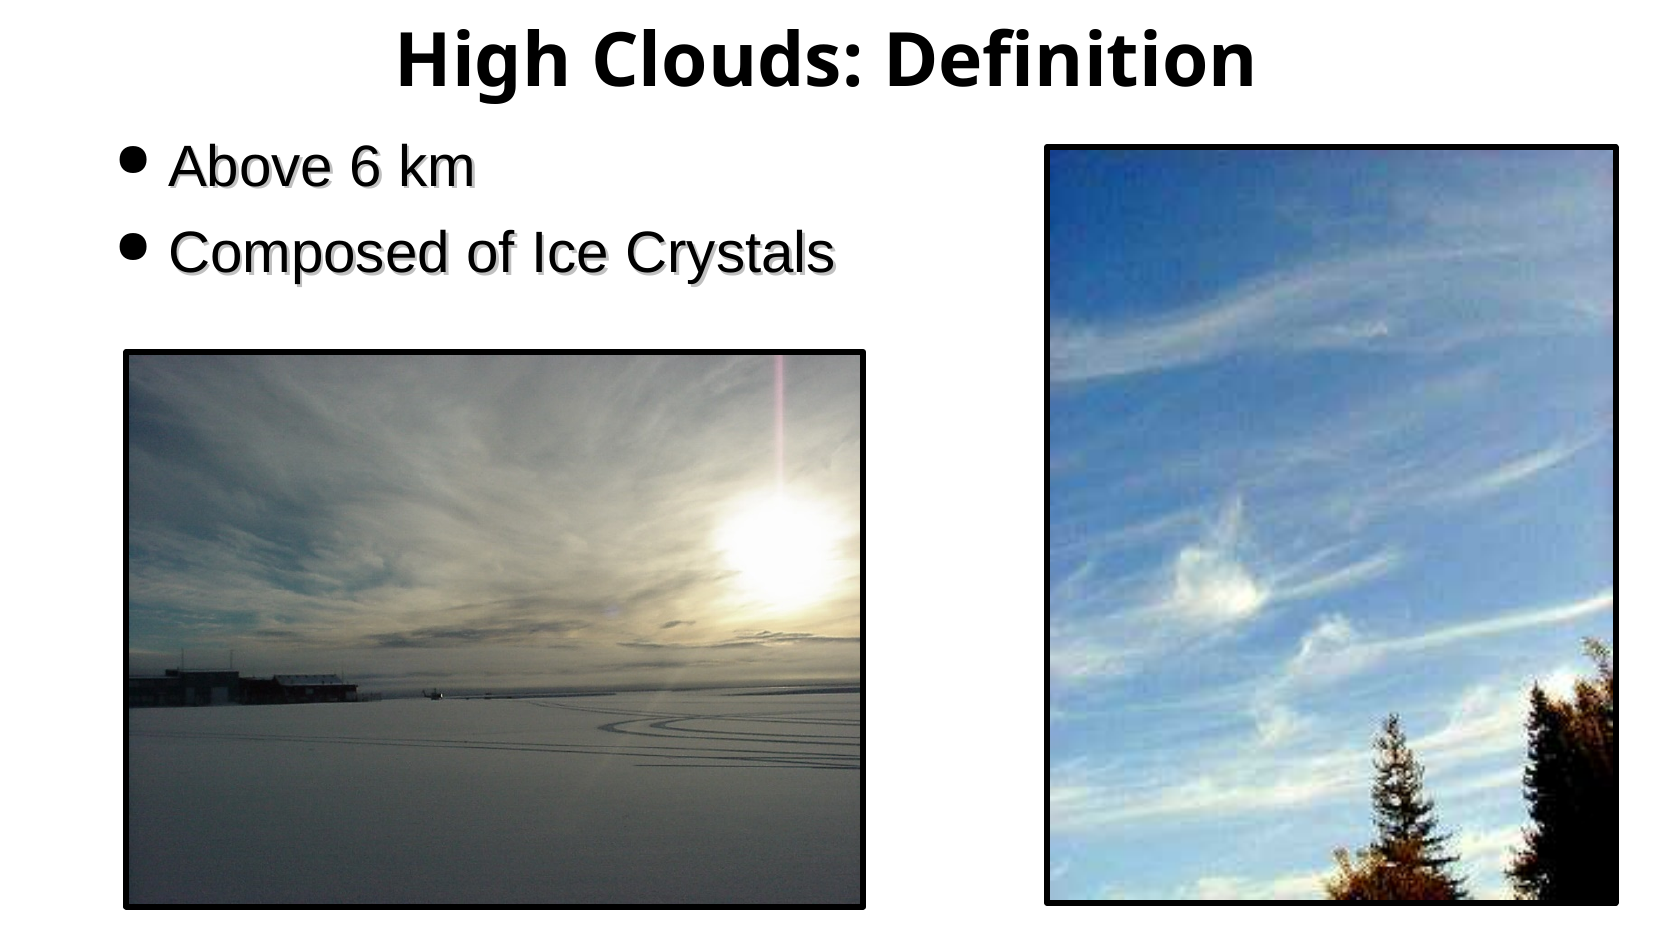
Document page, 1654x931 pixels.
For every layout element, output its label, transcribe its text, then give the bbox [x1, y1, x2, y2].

picture [129, 355, 861, 904]
picture [1050, 150, 1613, 900]
text_box Above 6 km Composed of Ice Crystals [25, 120, 926, 292]
title High Clouds: Definition [0, 5, 1654, 107]
